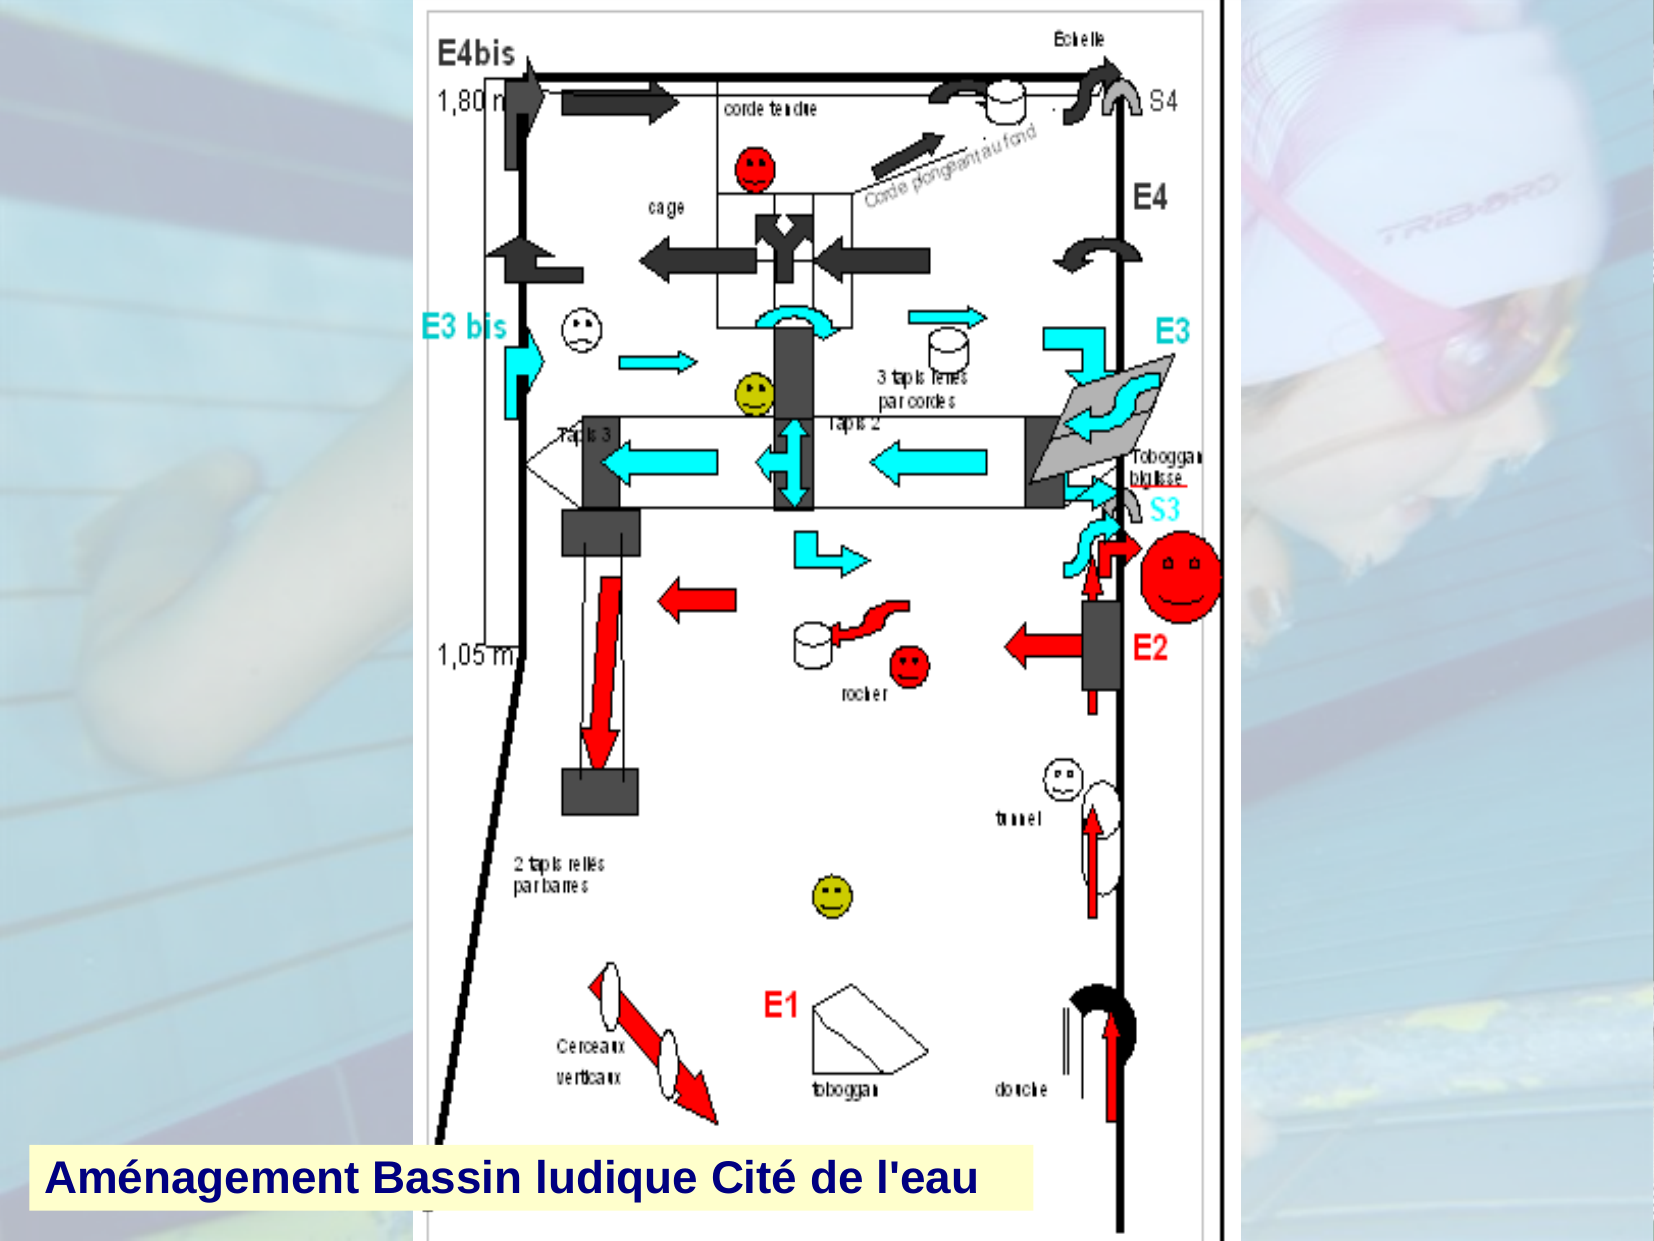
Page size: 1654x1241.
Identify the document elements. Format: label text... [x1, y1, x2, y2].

picture [0, 0, 1654, 1241]
text_box Aménagement Bassin ludique Cité de l'eau [29, 1144, 1034, 1211]
